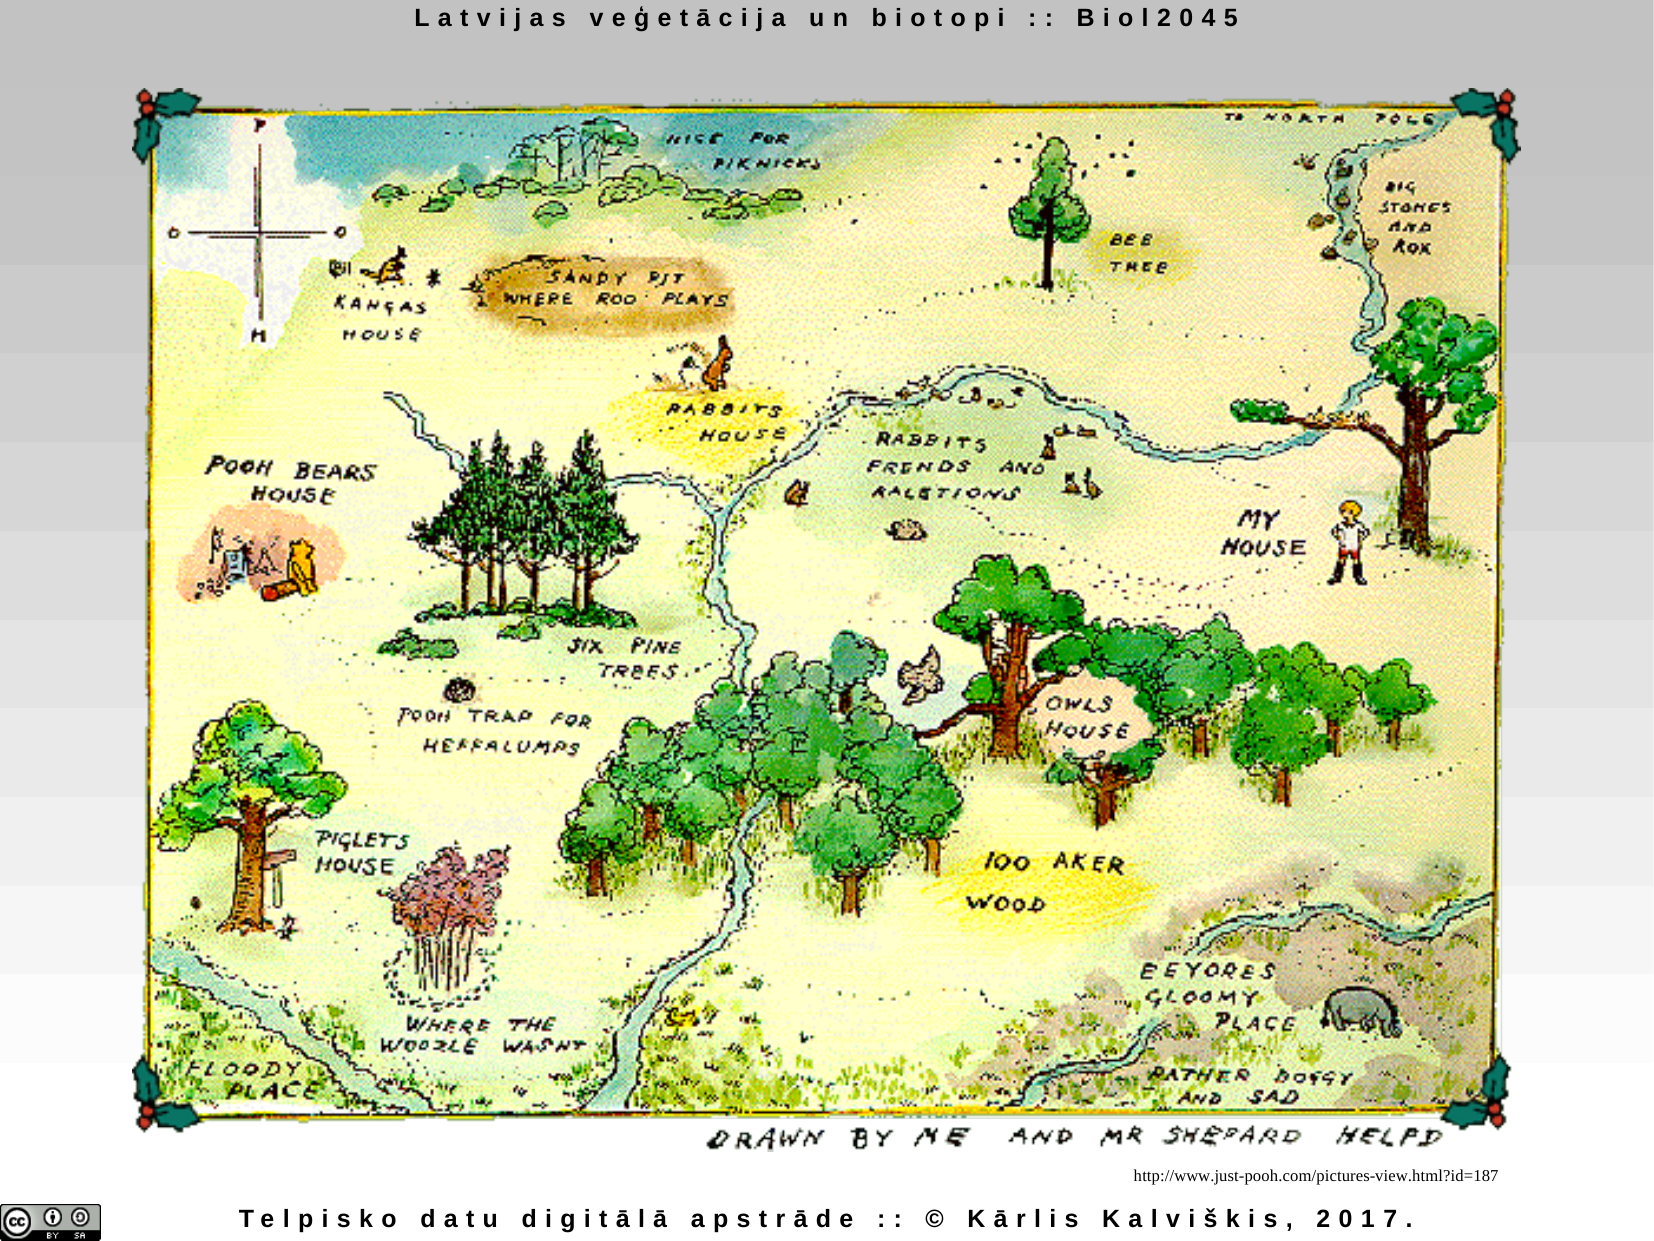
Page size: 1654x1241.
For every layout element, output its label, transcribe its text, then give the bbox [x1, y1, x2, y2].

text_box http://www.just-pooh.com/pictures-view.html?id=187 [1135, 1166, 1500, 1186]
picture [0, 0, 1654, 1241]
